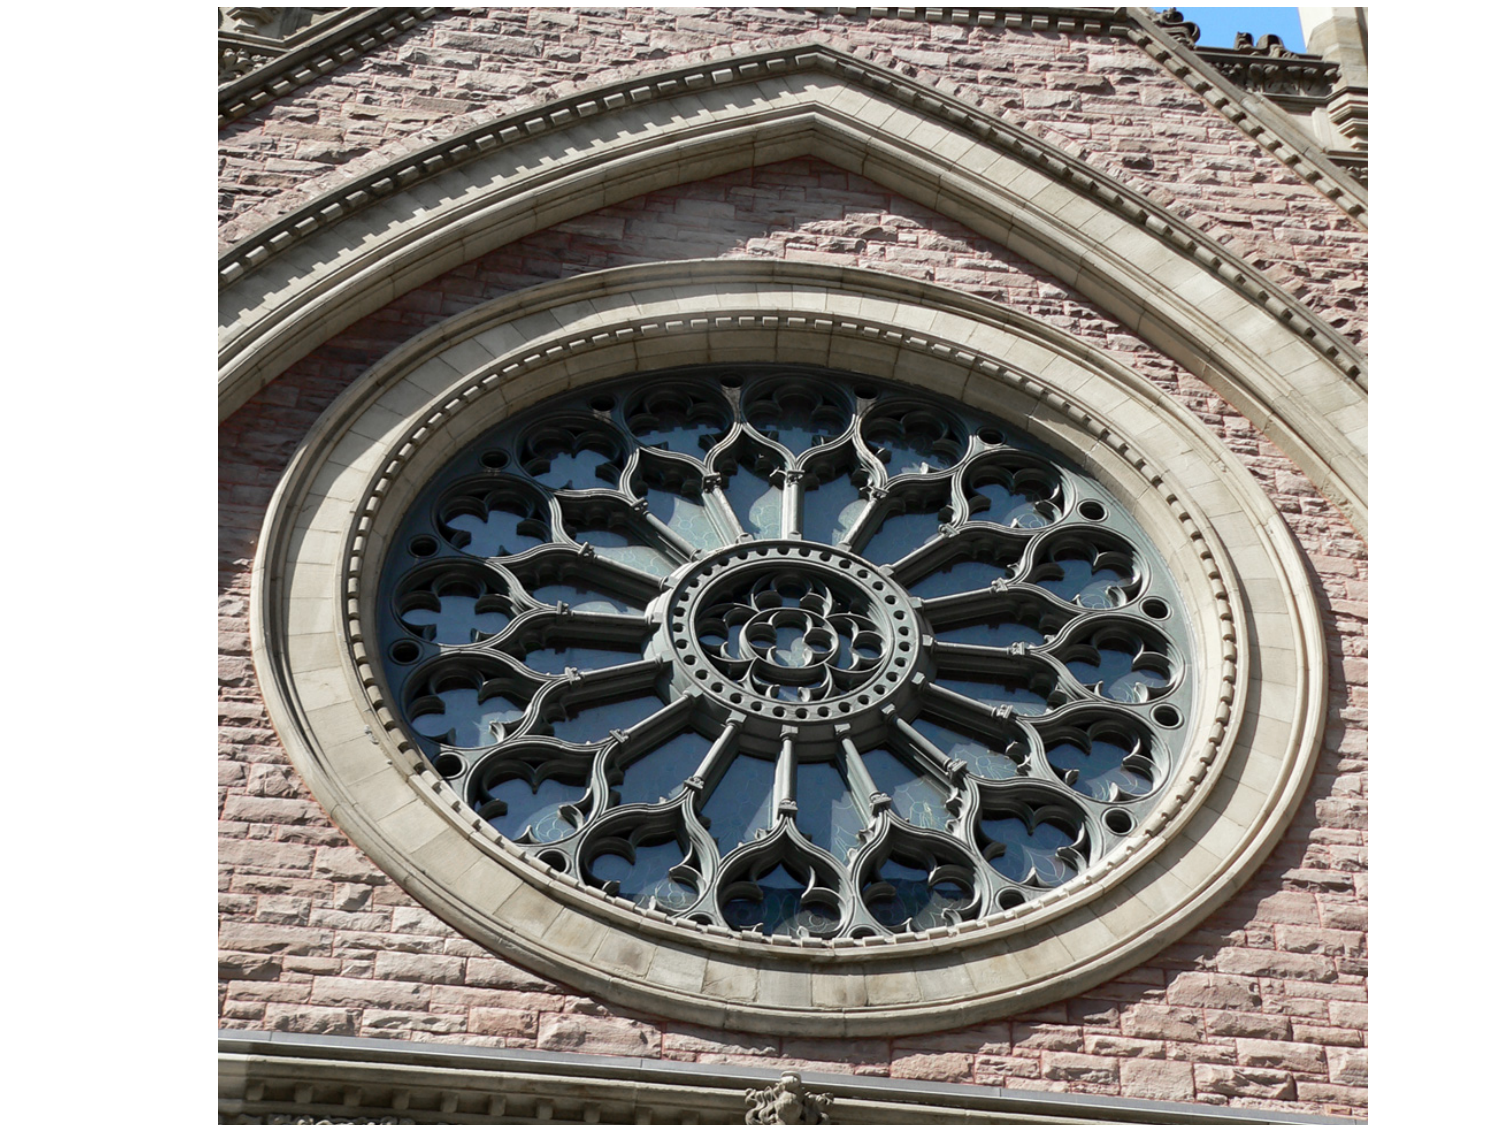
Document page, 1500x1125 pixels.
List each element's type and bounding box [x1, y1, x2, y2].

picture [218, 7, 1368, 1125]
